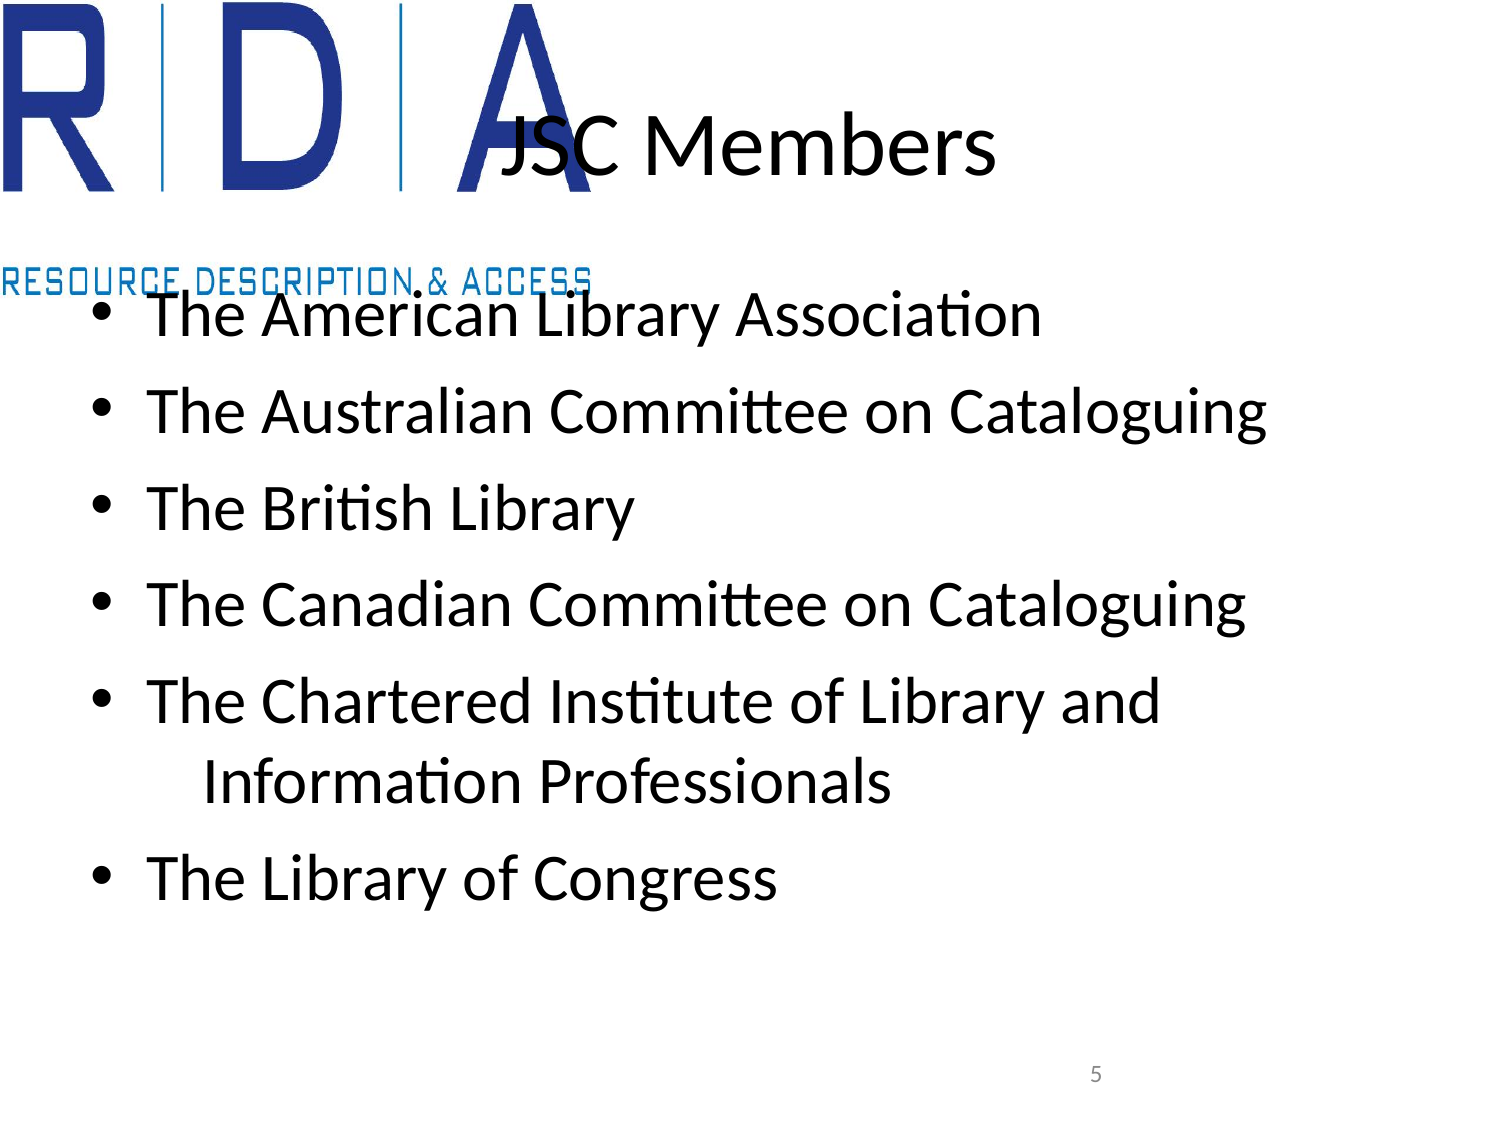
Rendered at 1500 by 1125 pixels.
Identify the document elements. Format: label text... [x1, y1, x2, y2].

text_box 5 [1074, 1042, 1426, 1103]
list The American Library Association The Australian Committee on Cataloguing The British Library The Canadian Committee on Cataloguing The Chartered Institute of Library and Information Professionals The Library of Congress [75, 262, 1426, 1005]
title JSC Members [75, 45, 1426, 233]
